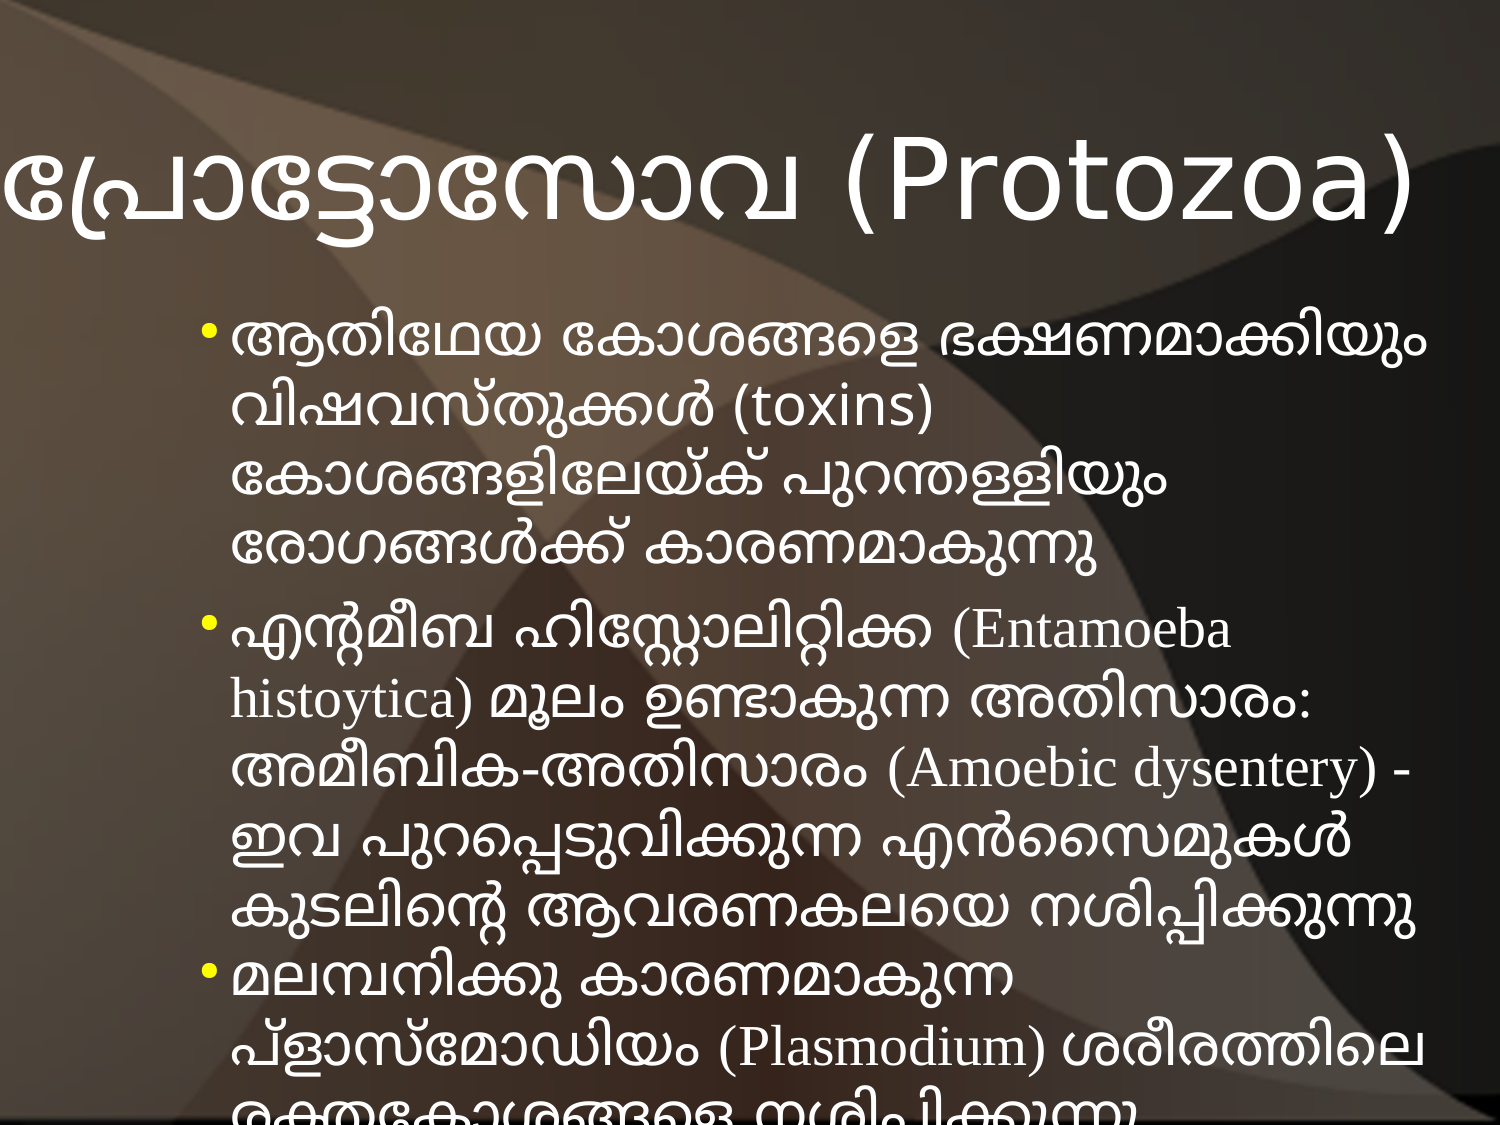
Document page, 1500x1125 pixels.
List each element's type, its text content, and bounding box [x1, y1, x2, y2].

list ആതിഥേയ കോശങ്ങളെ ഭക്ഷണമാക്കിയും വിഷവസ്തുക്കള്‍ (toxins) കോശങ്ങളിലേയ്ക് പുറന്തള്ളിയും രോഗങ്ങള്‍ക്ക് കാരണമാകുന്നു എന്റമീബ ഹിസ്റ്റോലിറ്റിക്ക (Entamoeba histoytica) മൂലം ഉണ്ടാകുന്ന അതിസാരം: അമീബിക-അതിസാരം (Amoebic dysentery) - ഇവ പുറപ്പെടുവിക്കുന്ന എന്‍സൈമുകള്‍ കുടലിന്റെ ആവരണകലയെ നശിപ്പിക്കുന്നു മലമ്പനിക്കു കാരണമാകുന്ന പ്ളാസ്മോഡിയം (Plasmodium) ശരീരത്തിലെ രക്തകോശങ്ങളെ നശിപ്പിക്കുന്നു [174, 289, 1449, 1125]
picture [0, 0, 1500, 1125]
title പ്രോട്ടോസോവ (Protozoa) [0, 62, 1450, 250]
